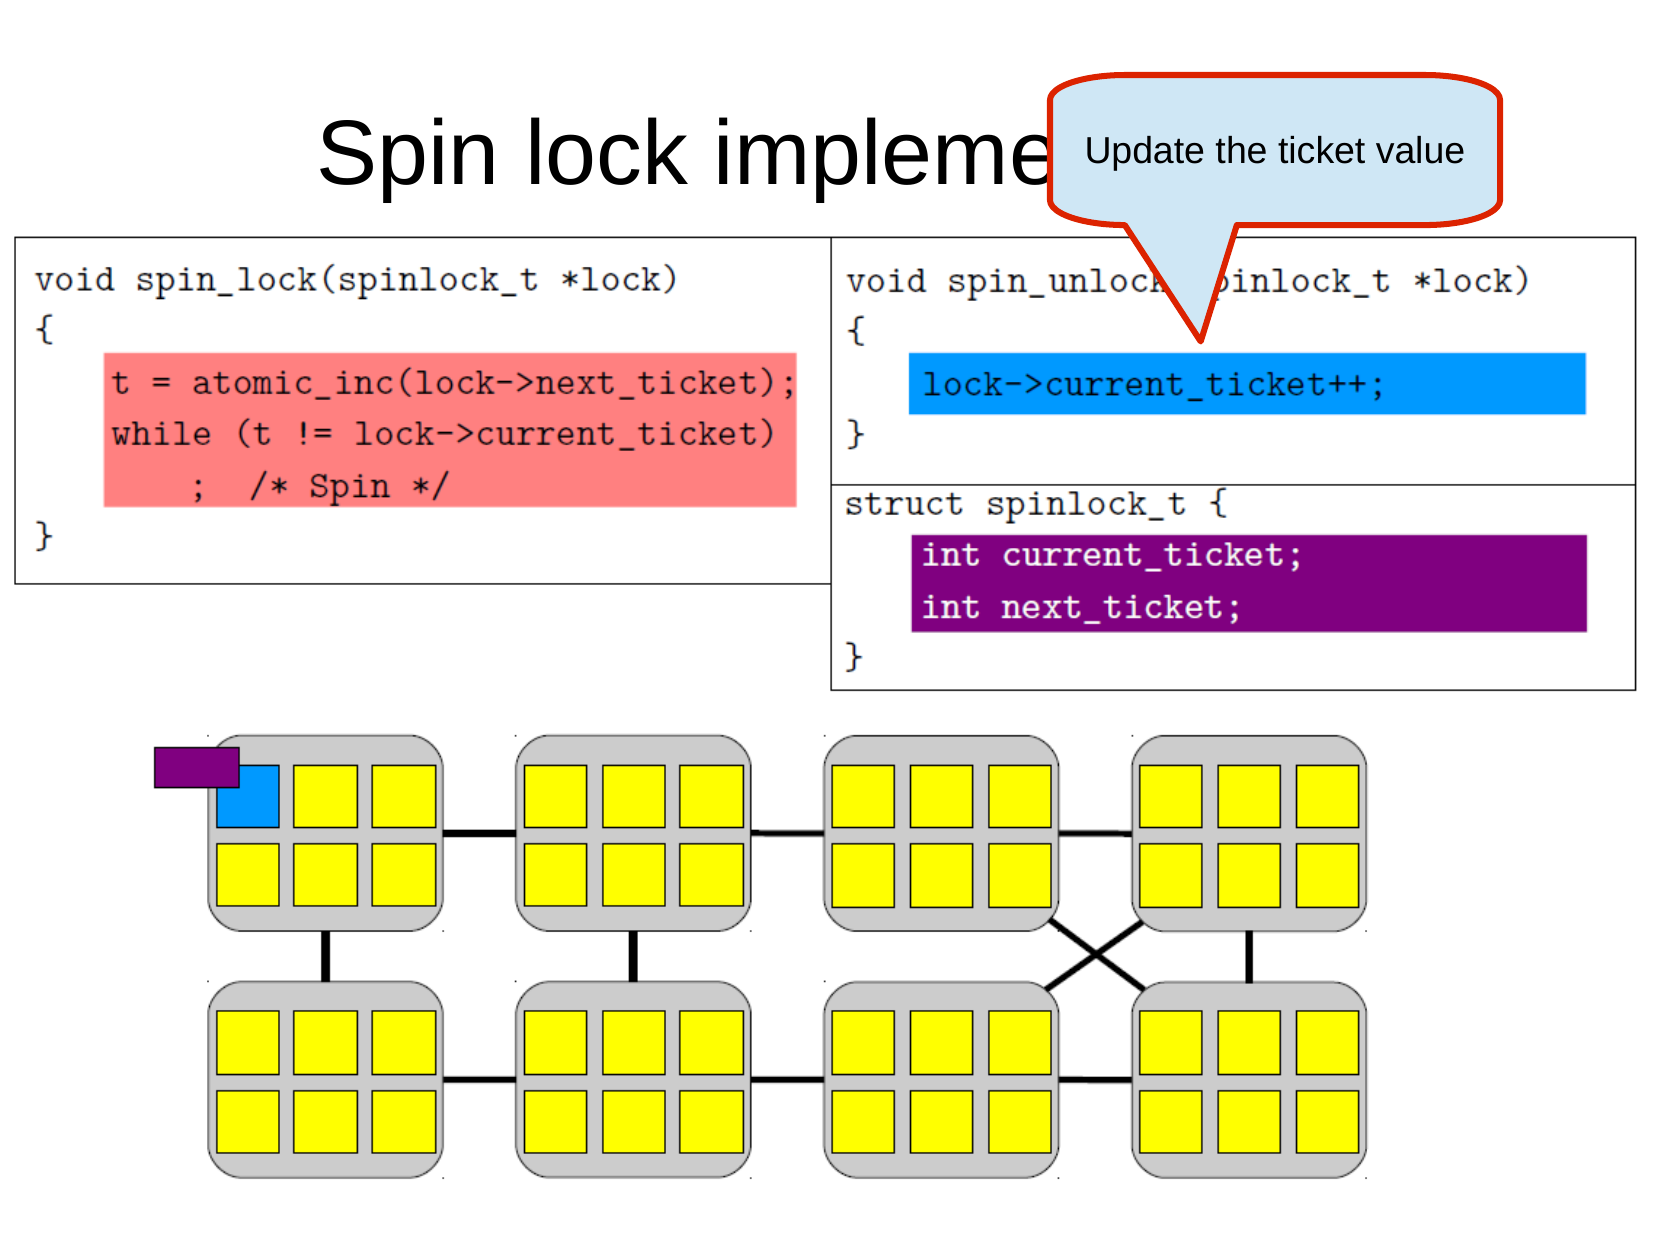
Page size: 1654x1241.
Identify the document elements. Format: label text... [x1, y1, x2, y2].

text_box Update the ticket value [1050, 75, 1501, 342]
picture [0, 722, 1651, 1185]
title Spin lock implementation [82, 49, 1571, 215]
picture [0, 215, 1654, 713]
